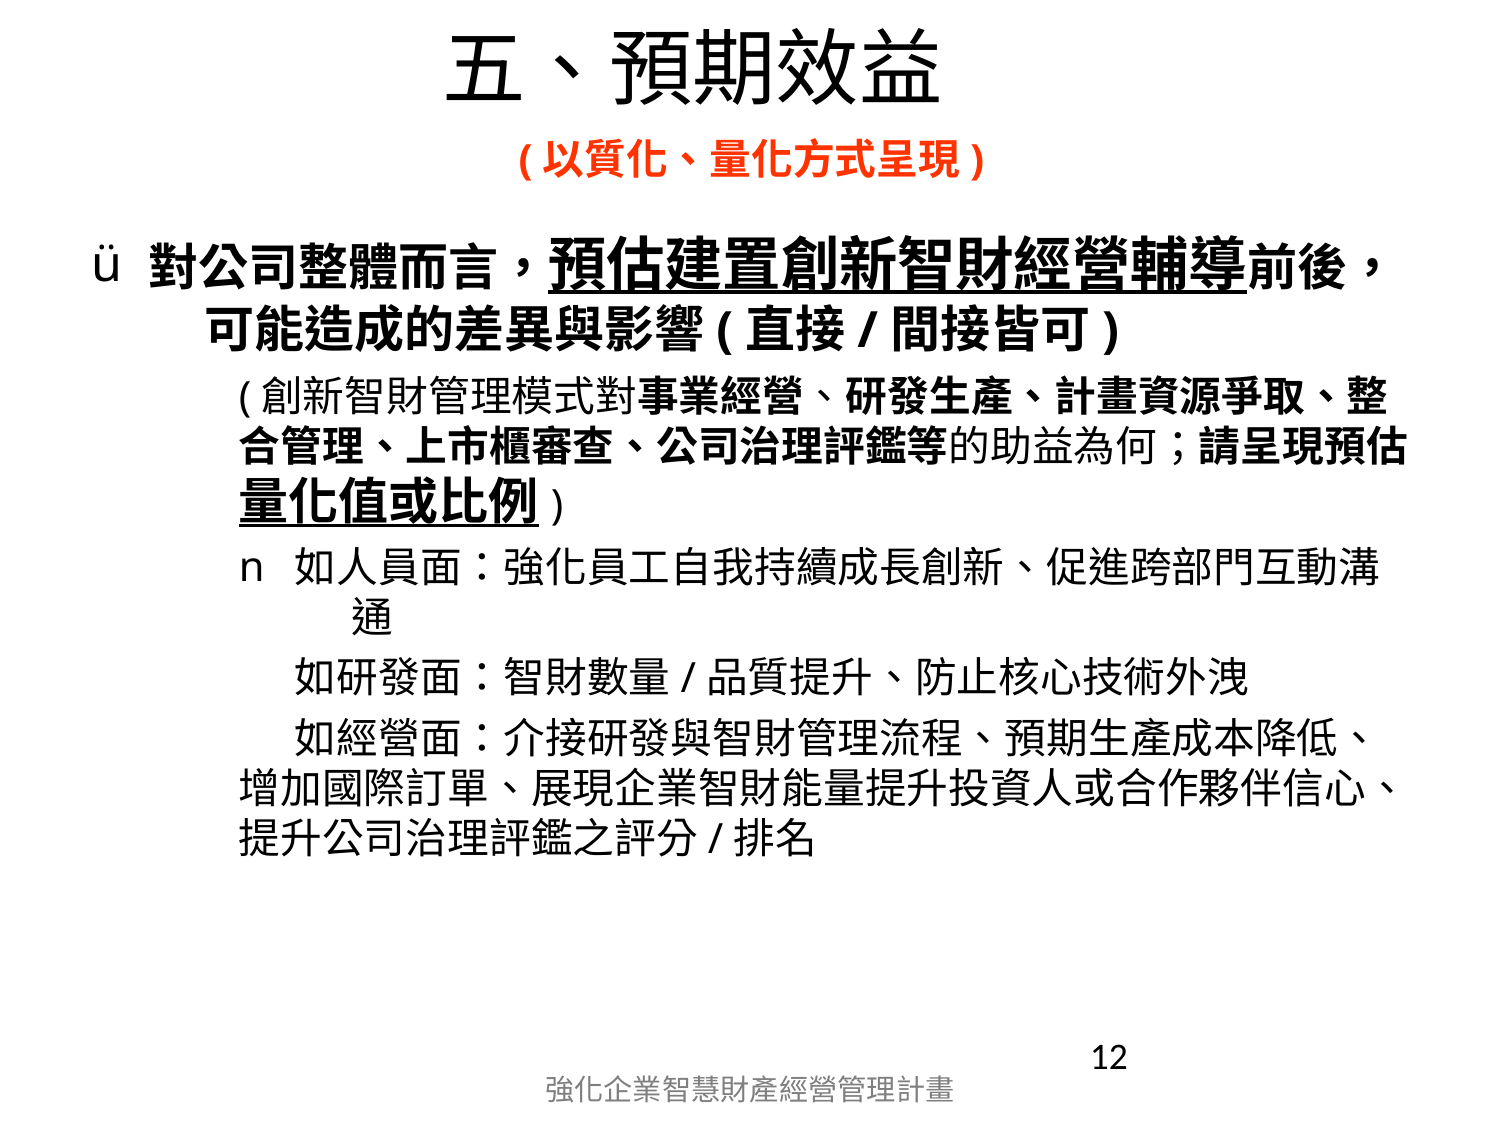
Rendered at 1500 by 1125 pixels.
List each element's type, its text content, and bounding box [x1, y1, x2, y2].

title 五、預期效益 [17, 0, 1368, 160]
text_box 強化企業智慧財產經營管理計畫 [512, 1063, 988, 1125]
text_box (以質化、量化方式呈現) [444, 125, 1059, 191]
text_box 12 [1074, 1024, 1426, 1103]
list 對公司整體而言，預估建置創新智財經營輔導前後，可能造成的差異與影響(直接/間接皆可) (創新智財管理模式對事業經營、研發生產、計畫資源爭取、整合管理、上市櫃審查、公司治理評鑑等的助益為何；請呈現預估量化值或比例) 如人員面：強化員工自我持續成長創新、促進跨部門互動溝通 如研發面：智財數量/品質提升、防止核心技術外洩 如經營面：介接研發與智財管理流程、預期生產成本降低、增加國際訂單、展現企業智財能量提升投資人或合作夥伴信心、提升公司治理評鑑之評分/排名 [76, 219, 1427, 963]
